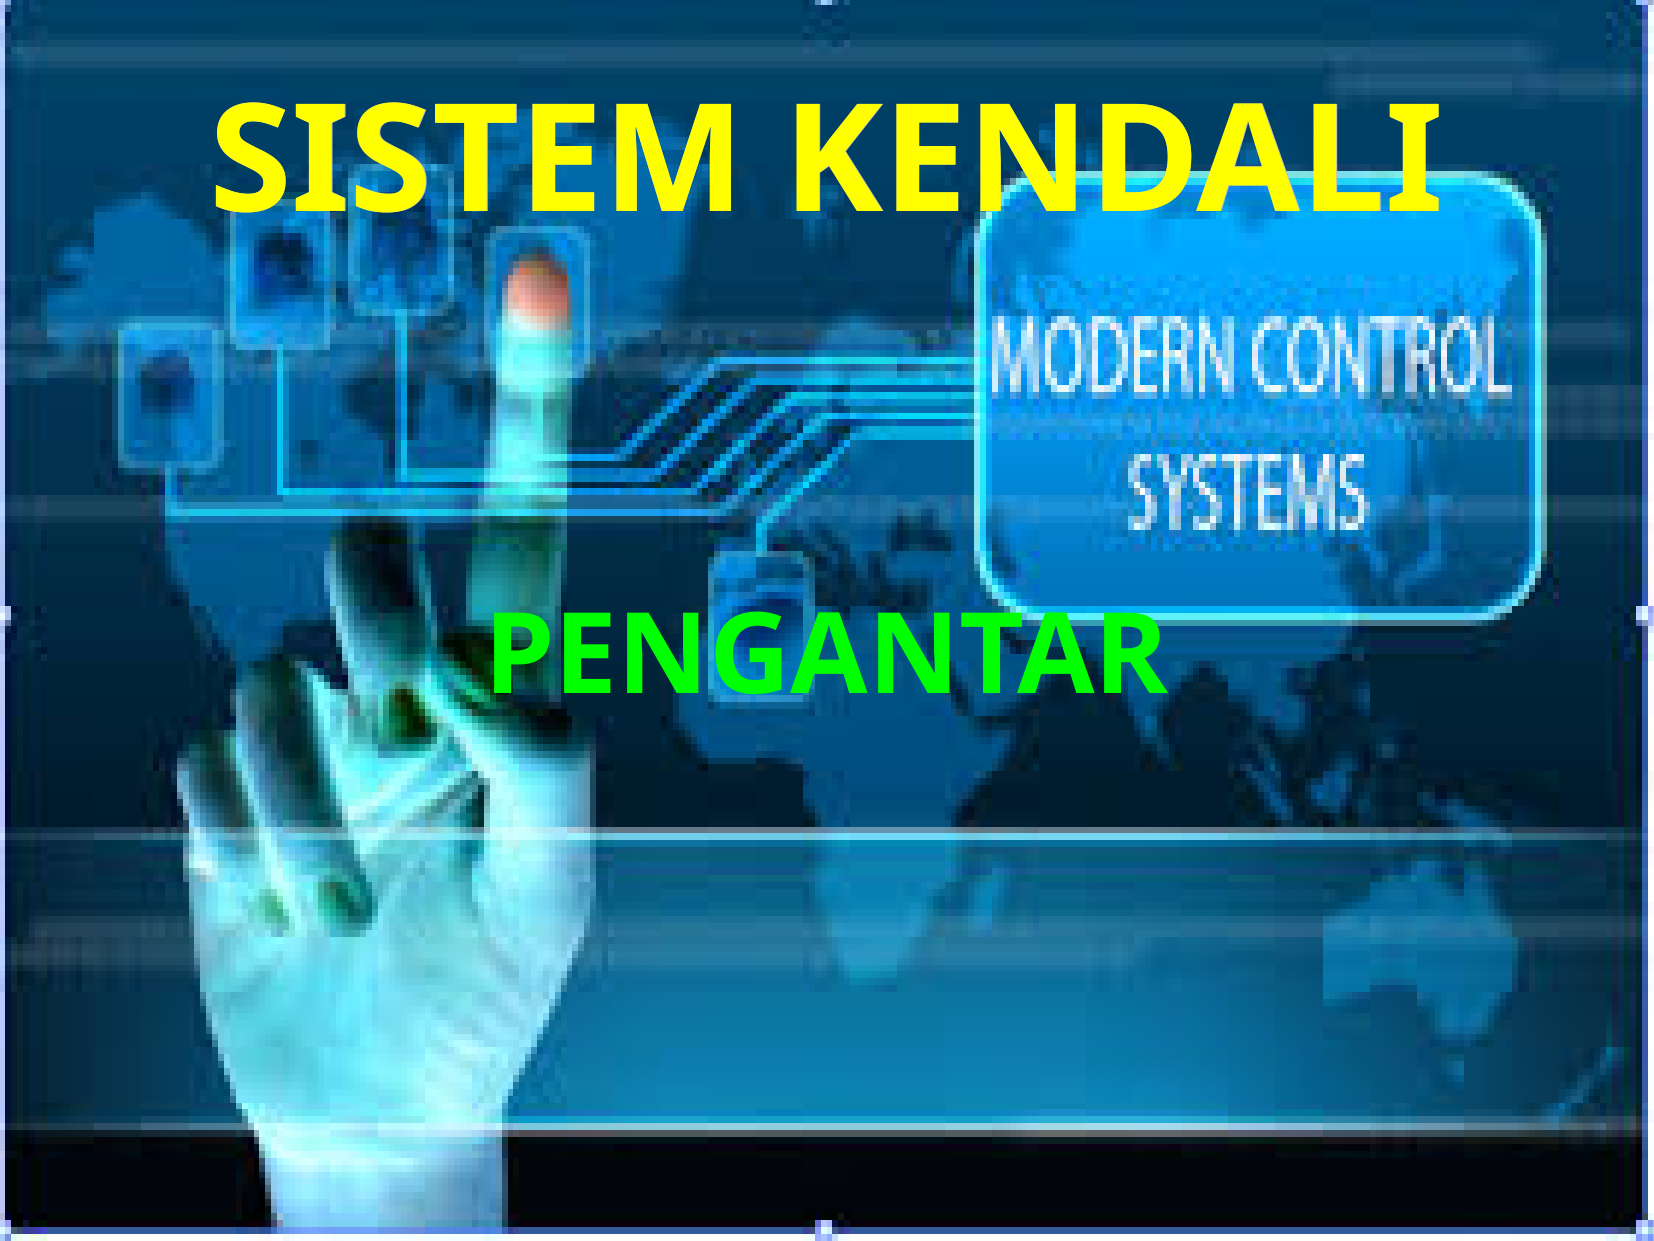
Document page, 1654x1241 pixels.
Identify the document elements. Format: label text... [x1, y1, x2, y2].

subtitle PENGANTAR [82, 290, 1571, 1010]
picture [0, 0, 1654, 1241]
title SISTEM KENDALI [82, 49, 1571, 257]
